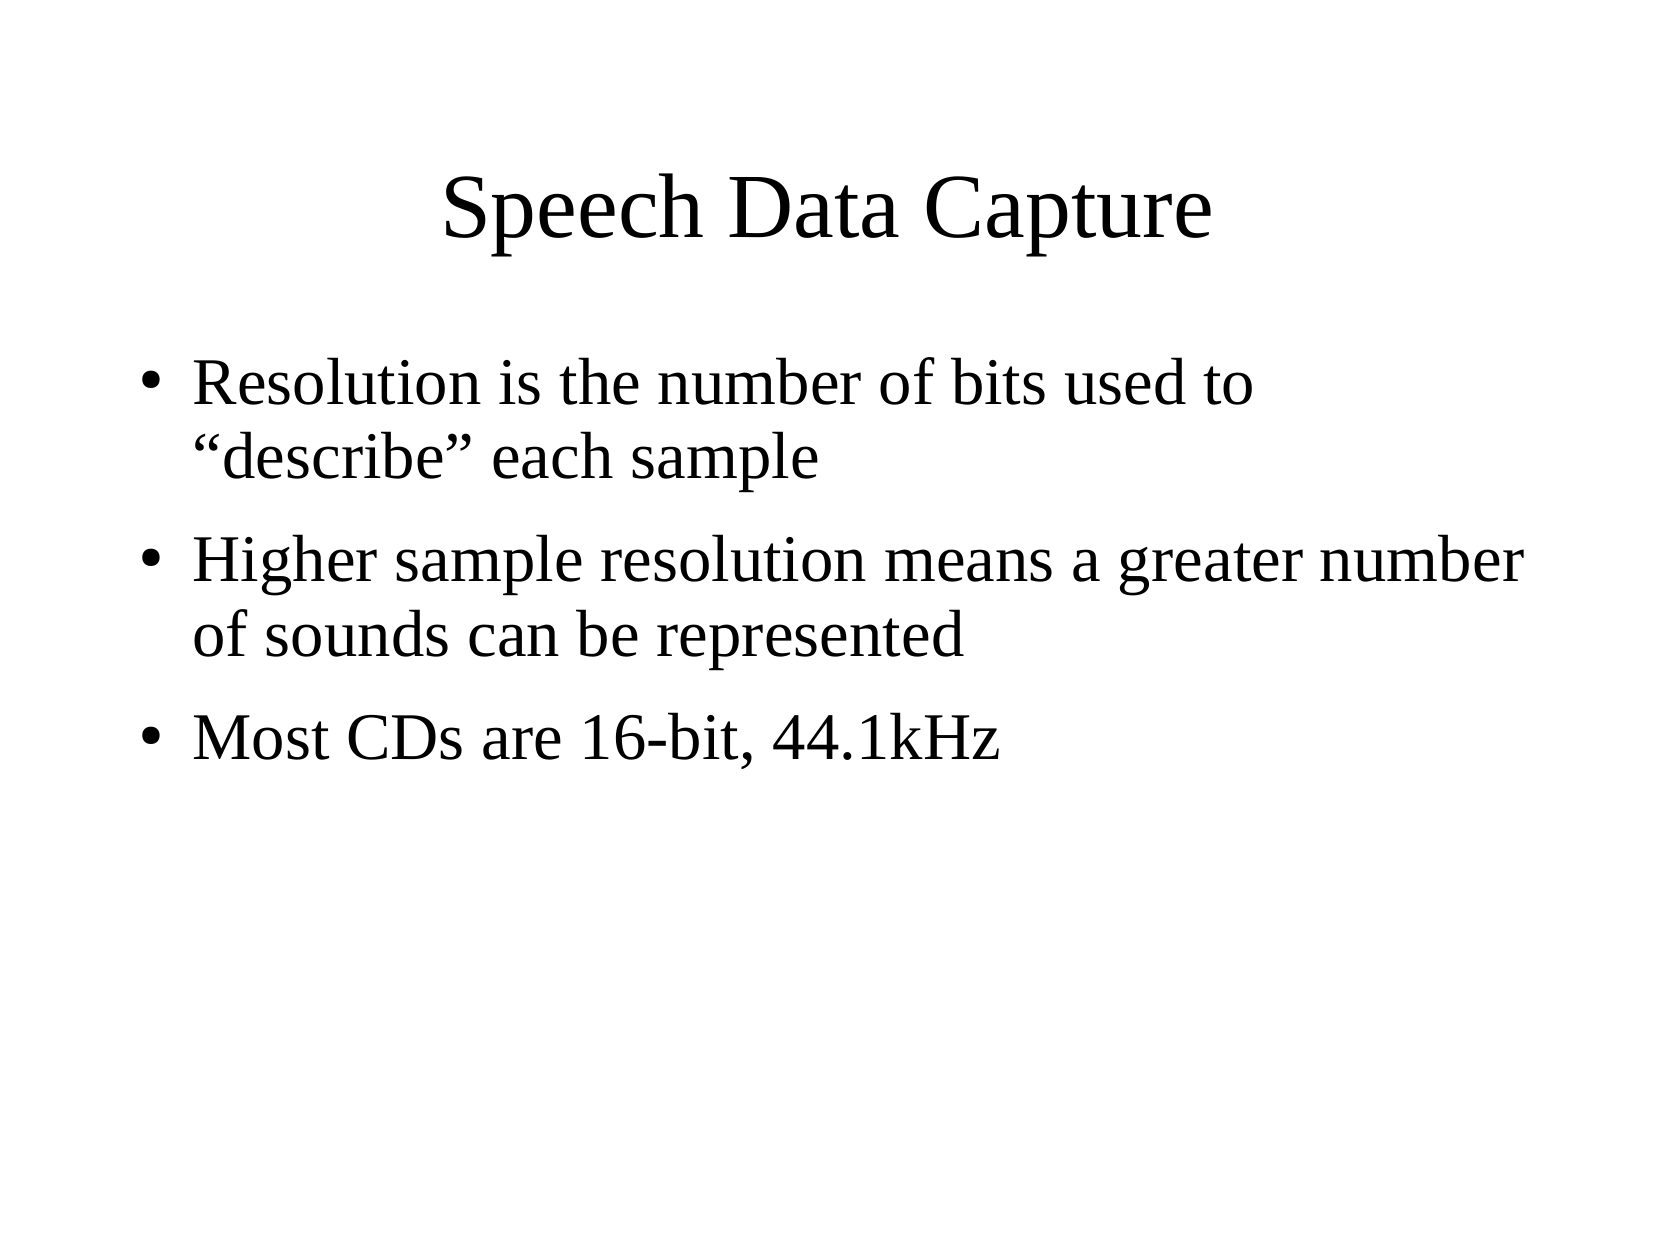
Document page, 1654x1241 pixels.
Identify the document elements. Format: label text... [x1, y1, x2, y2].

list Resolution is the number of bits used to “describe” each sample Higher sample resolution means a greater number of sounds can be represented Most CDs are 16-bit, 44.1kHz [121, 344, 1534, 1127]
title Speech Data Capture [121, 102, 1534, 311]
